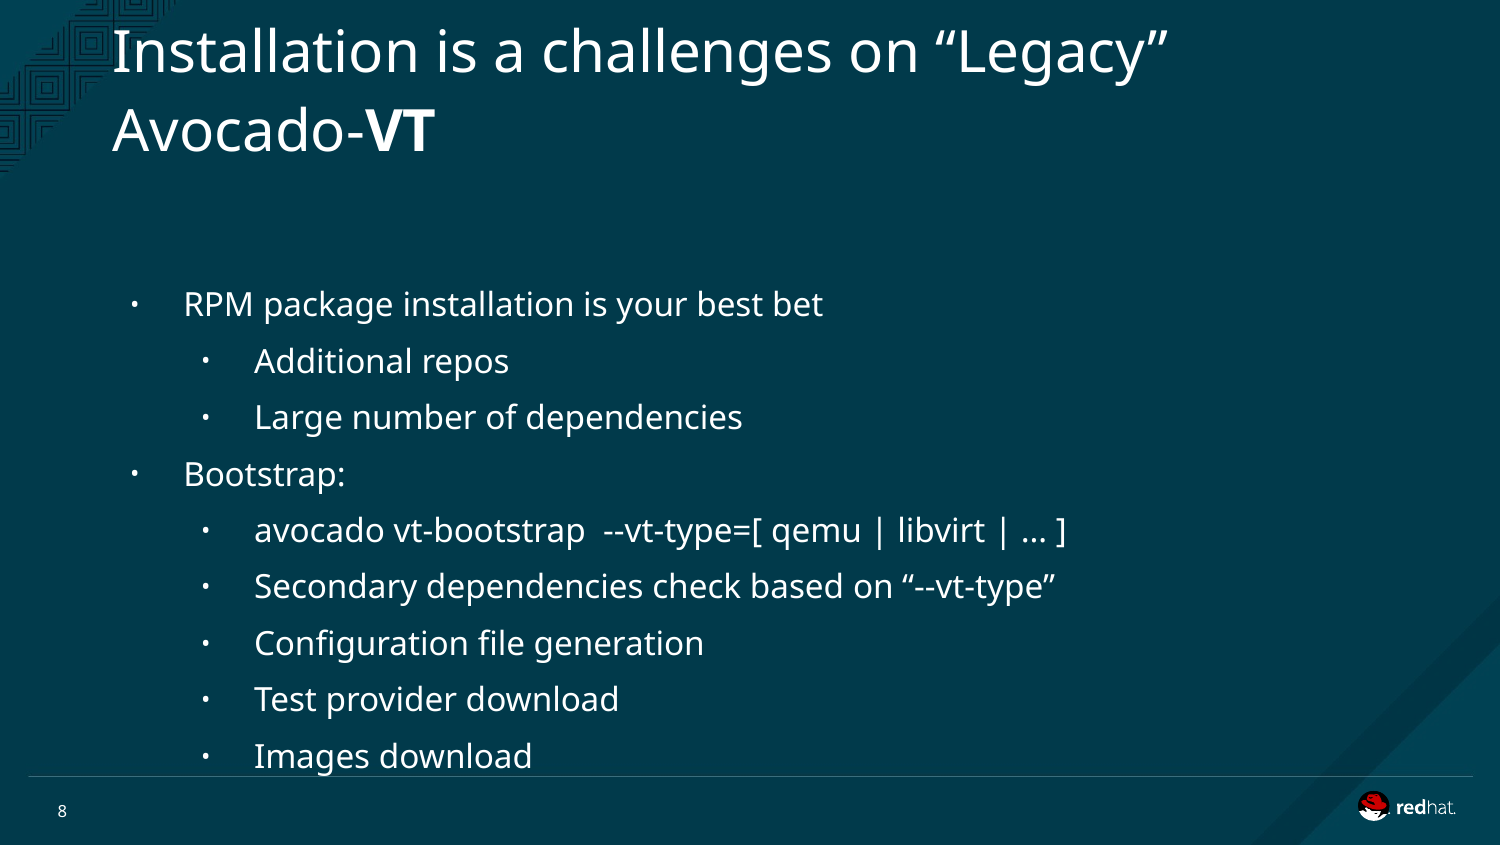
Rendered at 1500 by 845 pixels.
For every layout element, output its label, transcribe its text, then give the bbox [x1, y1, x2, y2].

picture [99, 38, 103, 49]
title Installation is a challenges on “Legacy” Avocado-VT [112, 0, 1388, 169]
list RPM package installation is your best bet Additional repos Large number of dependencies Bootstrap: avocado vt-bootstrap --vt-type=[ qemu | libvirt | … ] Secondary dependencies check based on “--vt-type” Configuration file generation Test provider download Images download [112, 281, 1388, 772]
